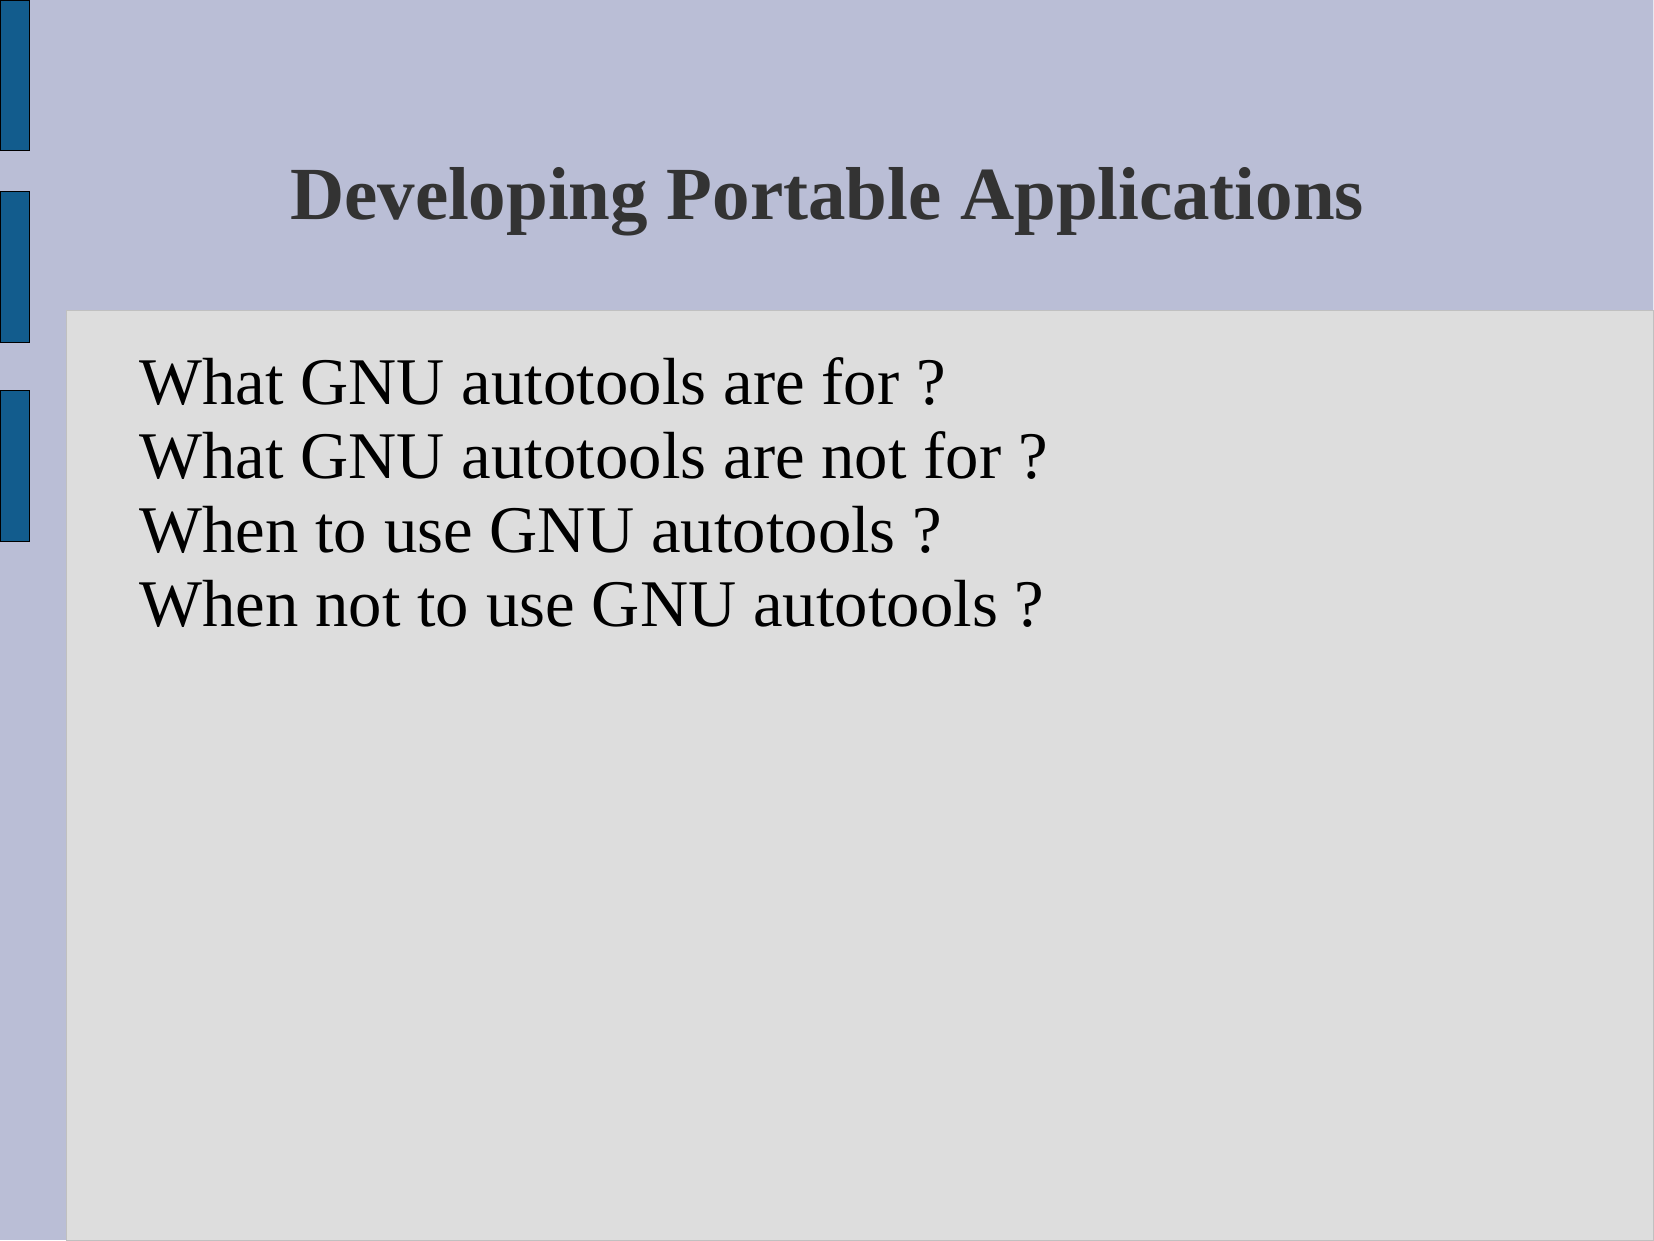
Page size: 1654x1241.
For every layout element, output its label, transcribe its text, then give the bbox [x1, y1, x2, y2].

list What GNU autotools are for ? What GNU autotools are not for ? When to use GNU autotools ? When not to use GNU autotools ? [121, 344, 1534, 1112]
title Developing Portable Applications [121, 98, 1534, 291]
